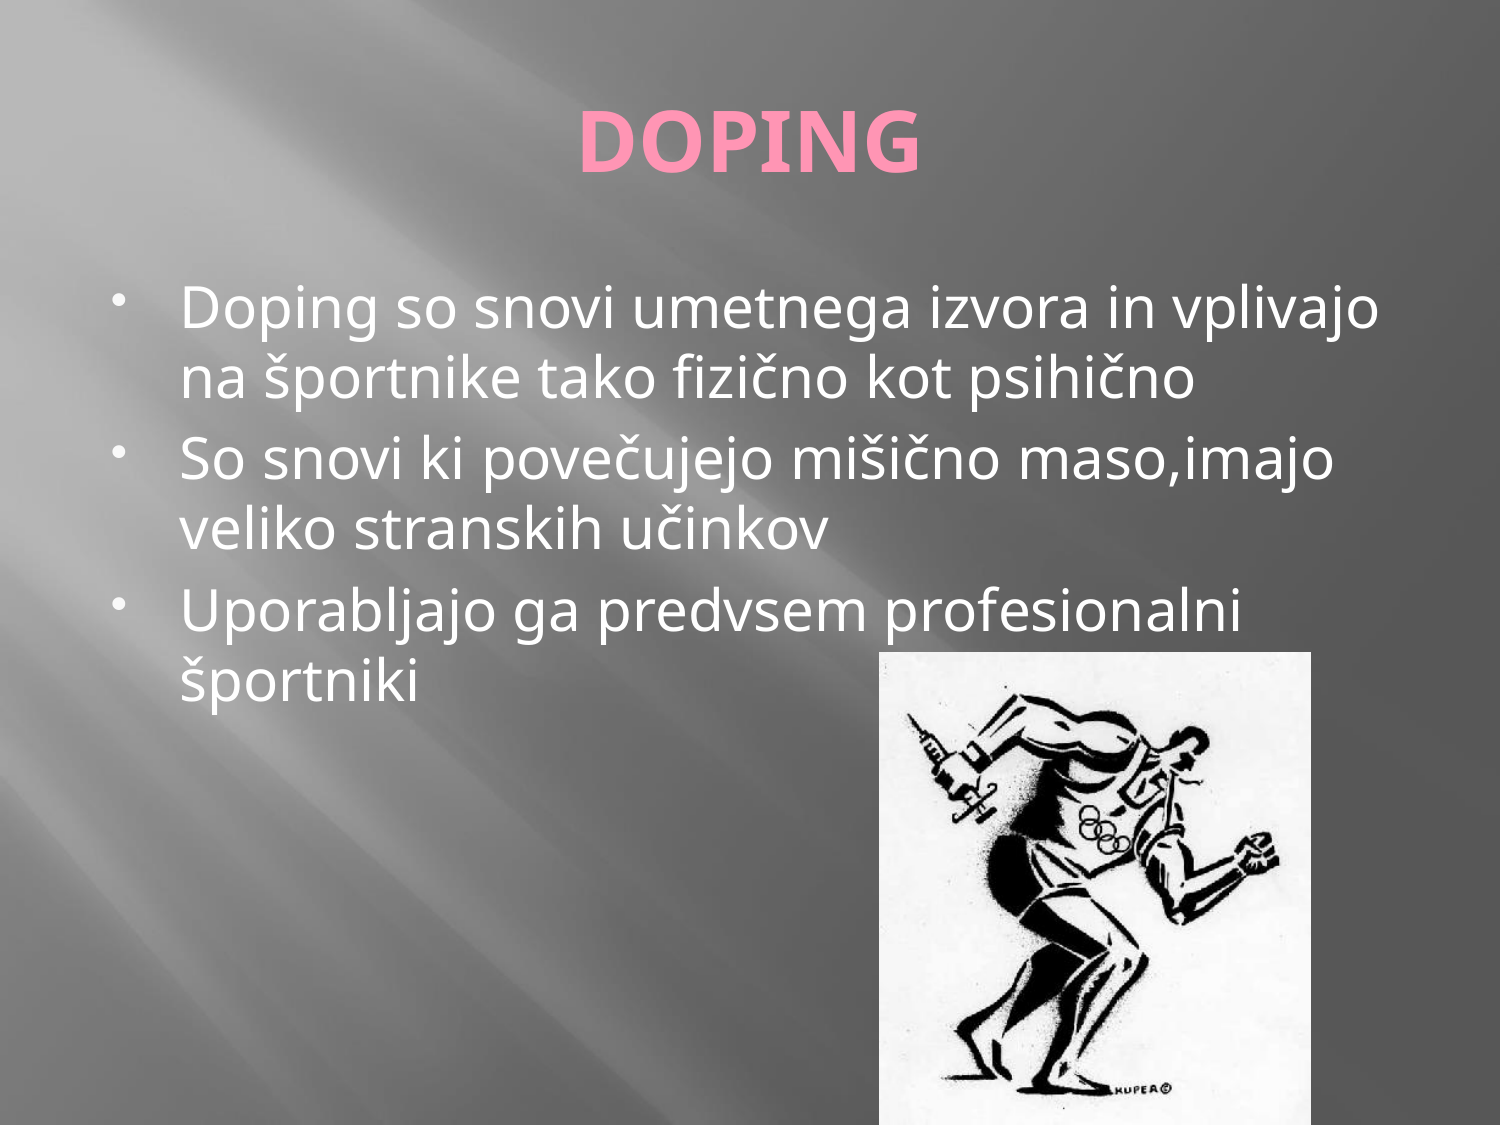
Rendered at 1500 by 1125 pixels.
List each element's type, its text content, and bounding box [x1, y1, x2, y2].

list Doping so snovi umetnega izvora in vplivajo na športnike tako fizično kot psihično So snovi ki povečujejo mišično maso,imajo veliko stranskih učinkov Uporabljajo ga predvsem profesionalni športniki [75, 262, 1425, 1035]
title DOPING [75, 45, 1425, 233]
picture [0, 0, 1500, 1125]
